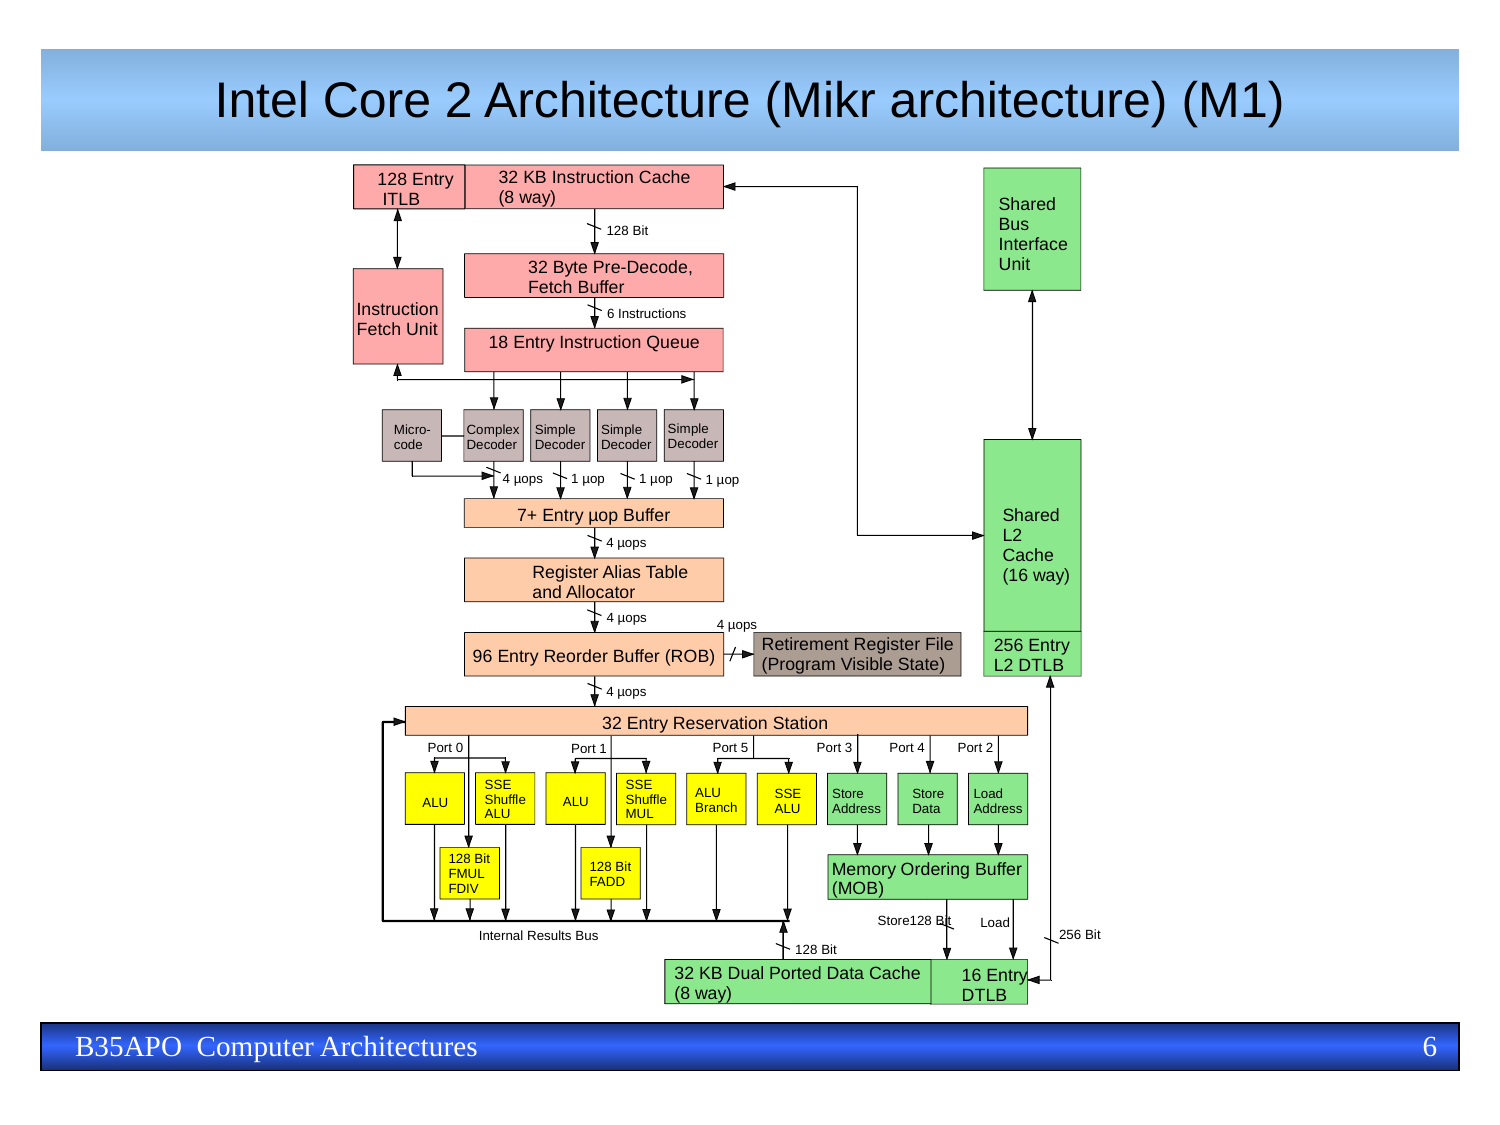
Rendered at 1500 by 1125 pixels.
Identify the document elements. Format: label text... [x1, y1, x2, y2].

title Intel Core 2 Architecture (Mikr architecture) (M1) [41, 49, 1459, 151]
chart [349, 162, 1108, 1018]
